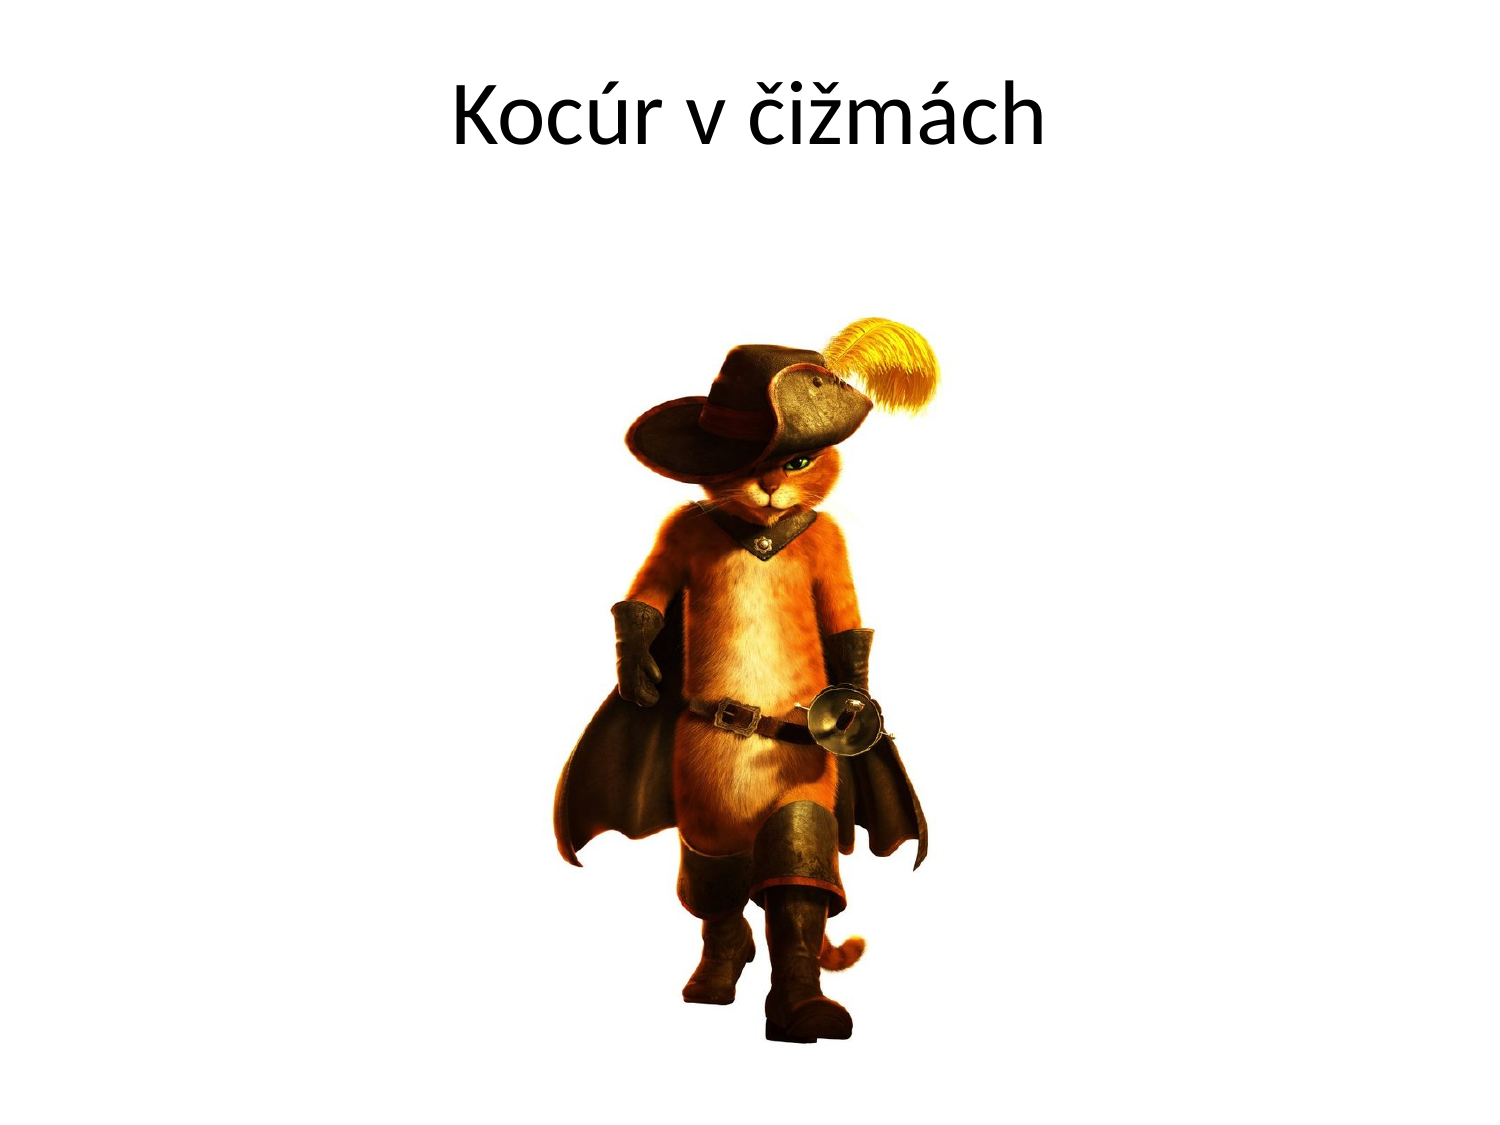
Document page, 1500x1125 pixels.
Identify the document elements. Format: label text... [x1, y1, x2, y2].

picture [316, 222, 1219, 1090]
title Kocúr v čižmách [75, 45, 1425, 233]
